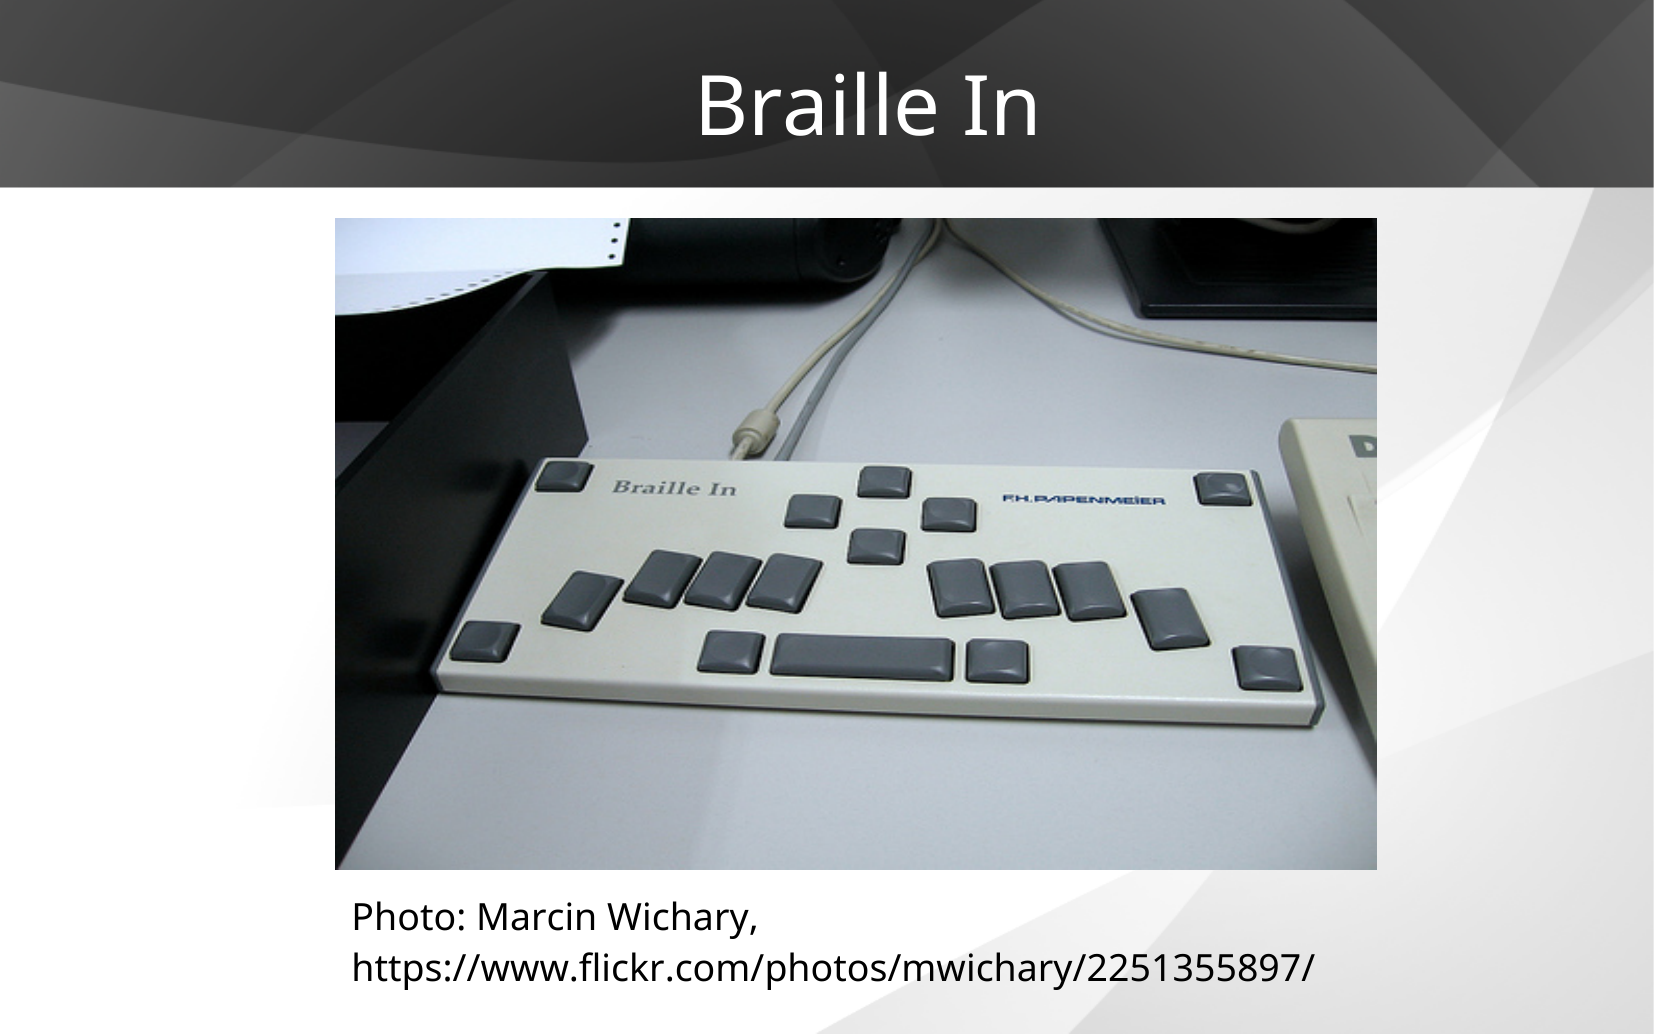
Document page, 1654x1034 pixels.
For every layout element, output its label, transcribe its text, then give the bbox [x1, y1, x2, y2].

picture [0, 0, 1654, 1034]
title Braille In [124, 0, 1613, 208]
text_box Photo: Marcin Wichary, https://www.flickr.com/photos/mwichary/2251355897/ [336, 883, 1630, 998]
